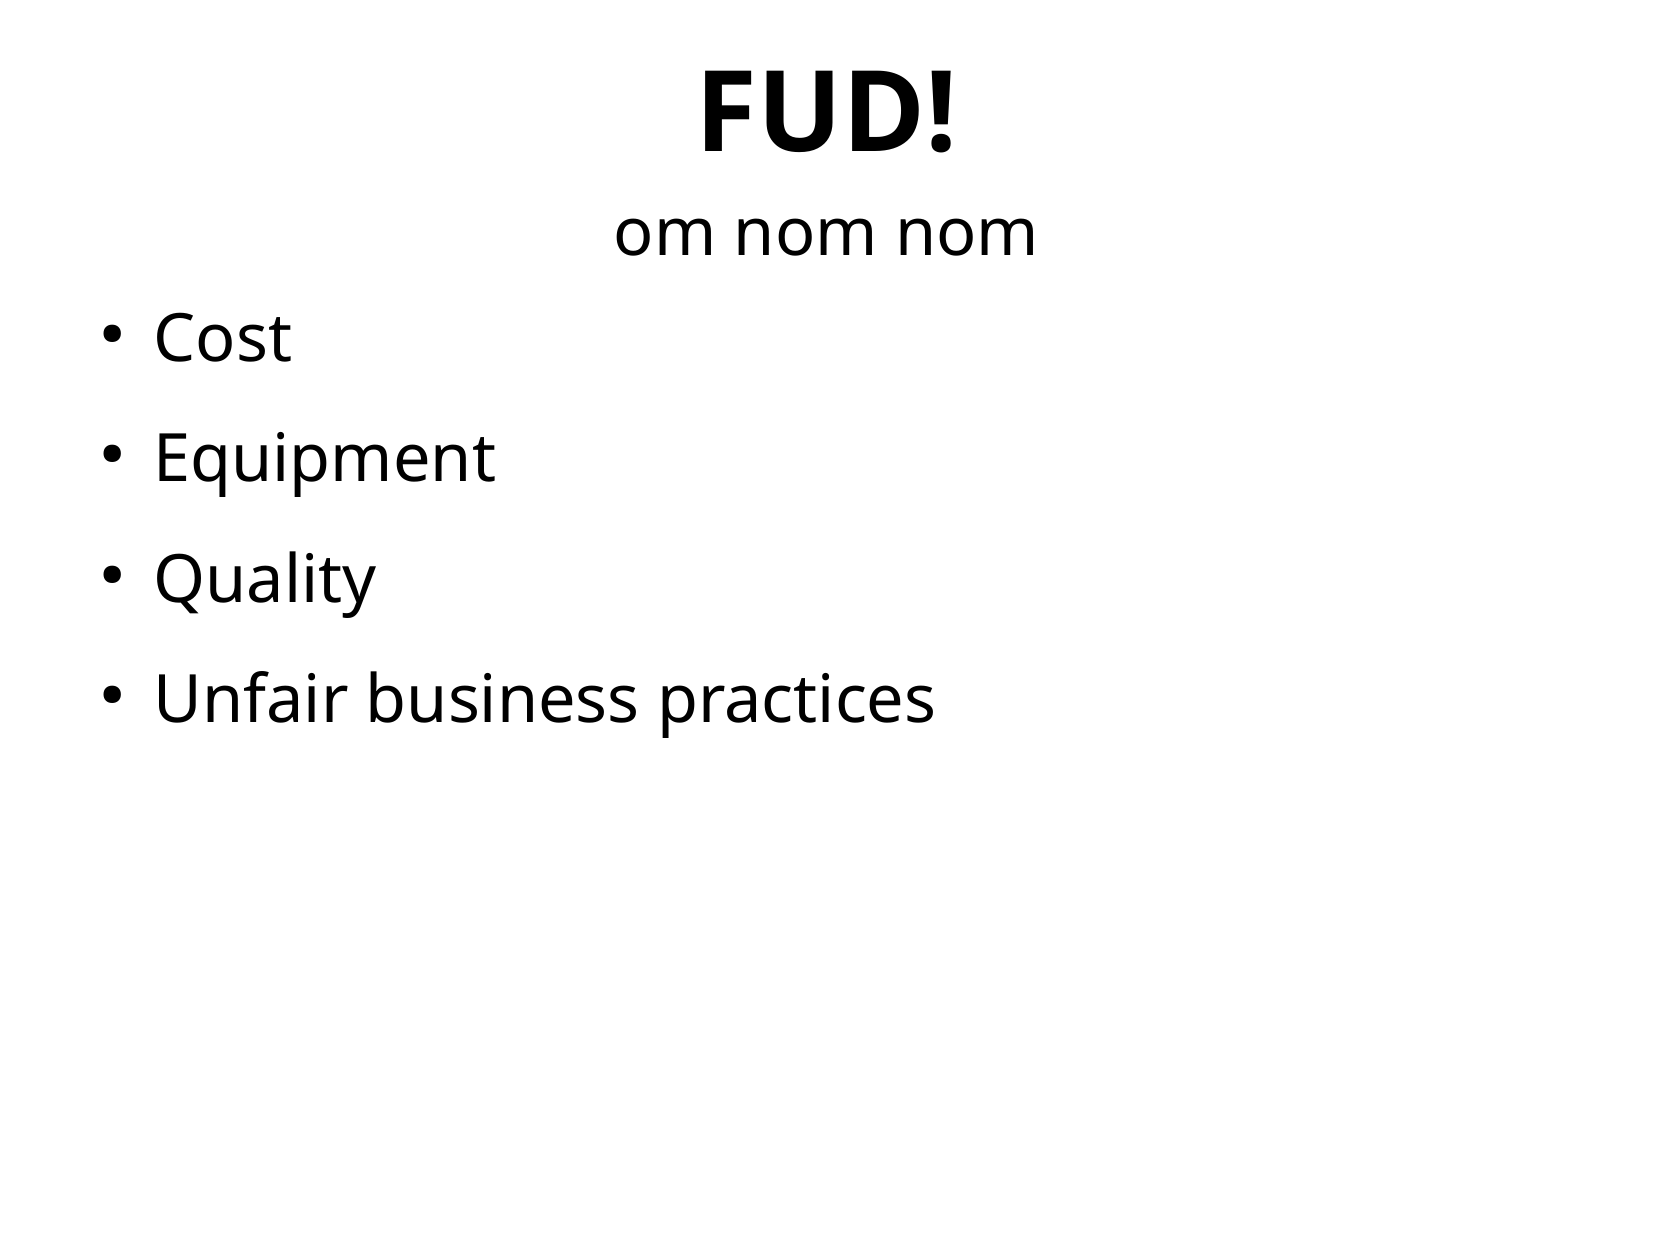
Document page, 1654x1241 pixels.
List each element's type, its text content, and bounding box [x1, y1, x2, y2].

list Cost Equipment Quality Unfair business practices [82, 290, 1538, 1010]
title FUD! om nom nom [82, 49, 1571, 257]
